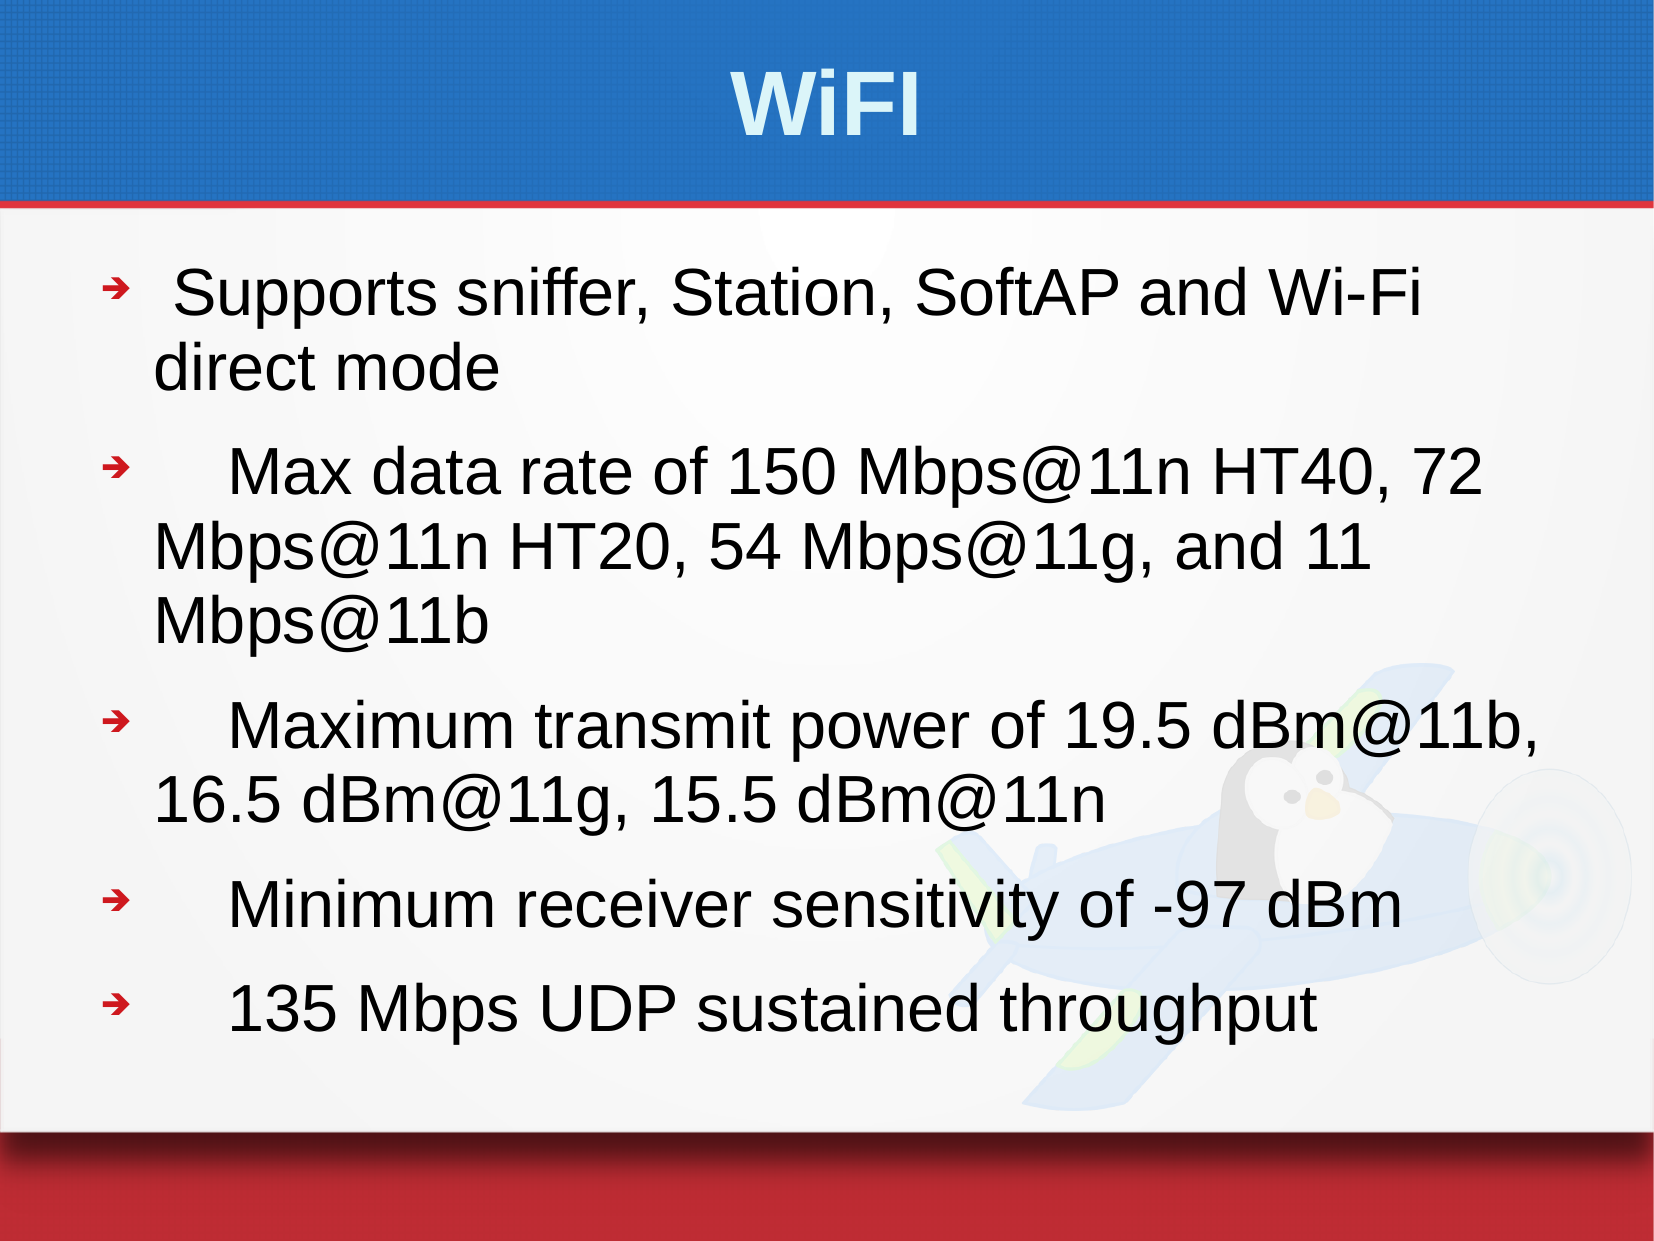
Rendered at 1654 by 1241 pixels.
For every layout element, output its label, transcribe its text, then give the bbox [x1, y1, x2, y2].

list Supports sniffer, Station, SoftAP and Wi-Fi direct mode Max data rate of 150 Mbps@11n HT40, 72 Mbps@11n HT20, 54 Mbps@11g, and 11 Mbps@11b Maximum transmit power of 19.5 dBm@11b, 16.5 dBm@11g, 15.5 dBm@11n Minimum receiver sensitivity of -97 dBm 135 Mbps UDP sustained throughput [82, 255, 1571, 1081]
picture [0, 0, 1654, 1241]
title WiFI [82, 20, 1571, 186]
